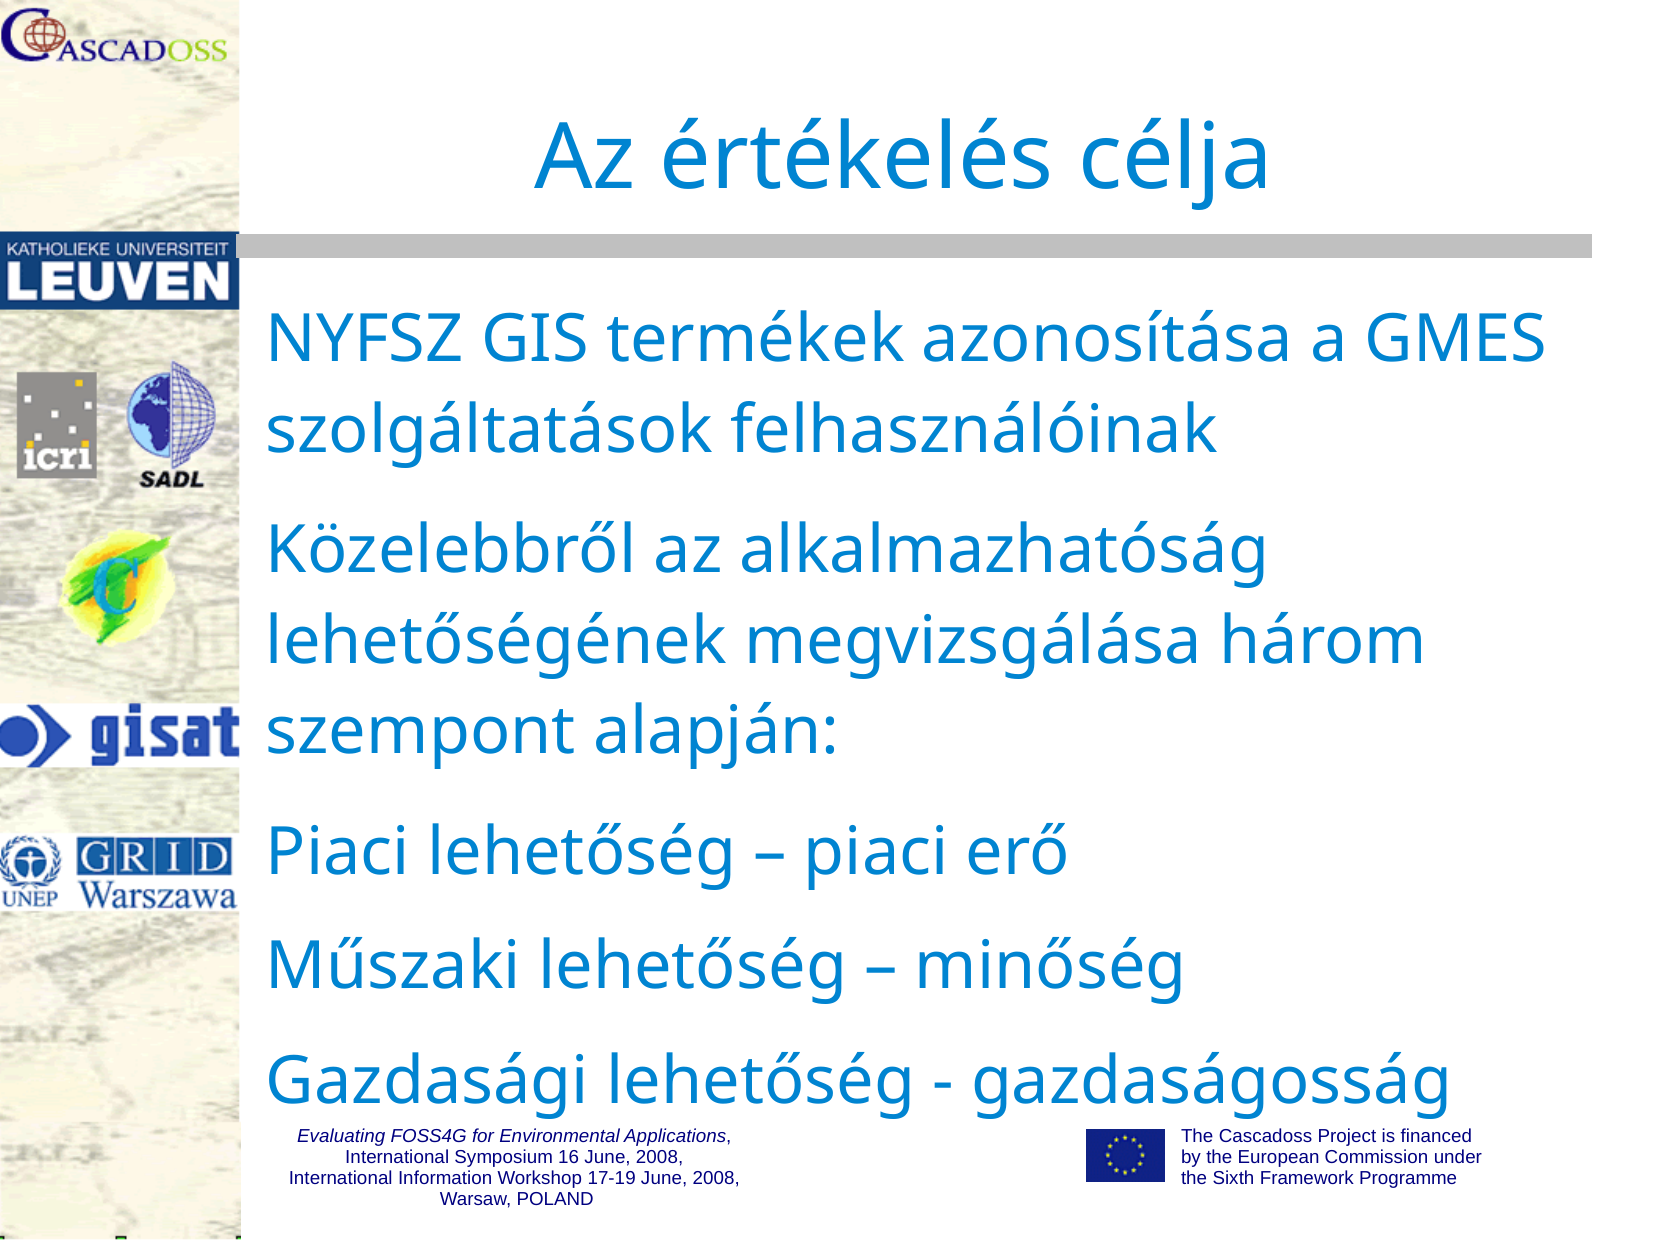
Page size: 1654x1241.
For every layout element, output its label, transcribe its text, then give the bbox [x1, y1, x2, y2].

list NYFSZ GIS termékek azonosítása a GMES szolgáltatások felhasználóinak Közelebbről az alkalmazhatóság lehetőségének megvizsgálása három szempont alapján: Piaci lehetőség – piaci erő Műszaki lehetőség – minőség Gazdasági lehetőség - gazdaságosság [265, 290, 1571, 1093]
picture [1086, 1129, 1165, 1182]
picture [0, 0, 241, 1241]
title Az értékelés célja [236, 49, 1571, 257]
